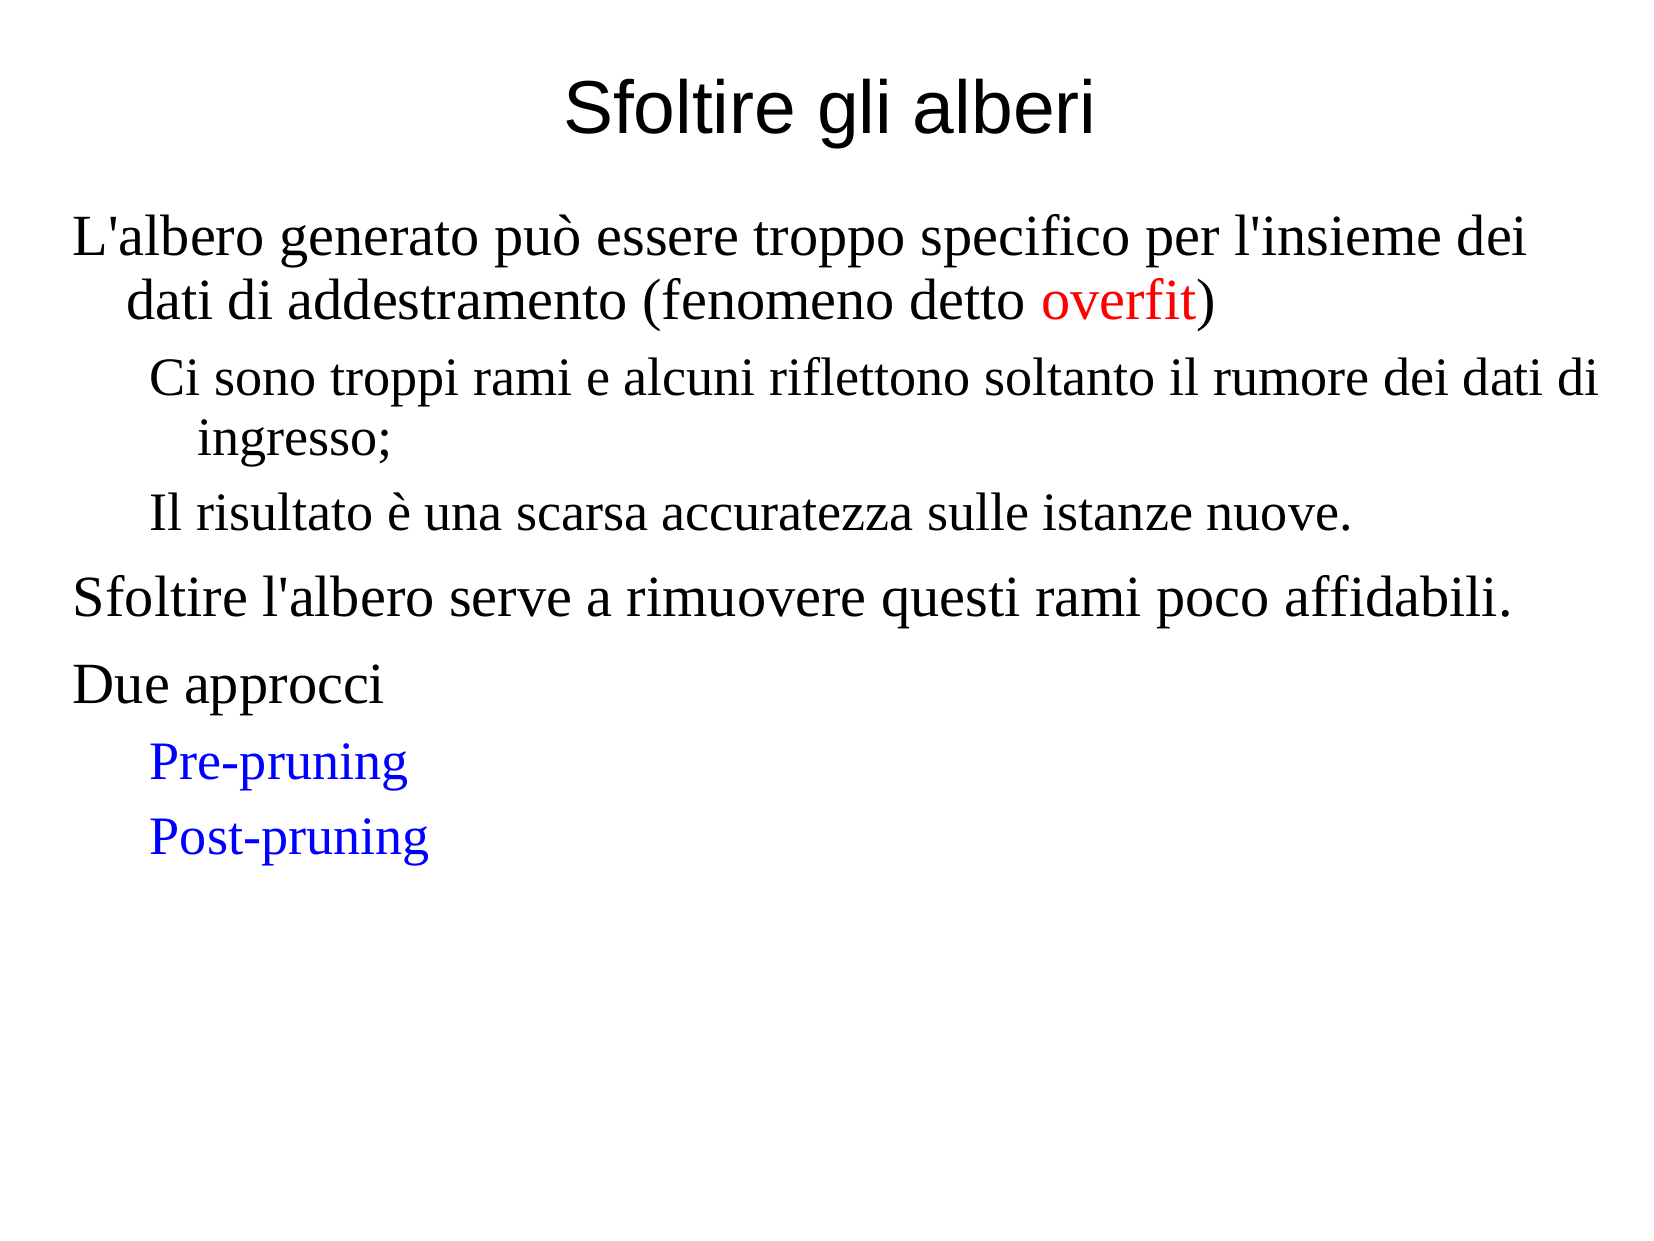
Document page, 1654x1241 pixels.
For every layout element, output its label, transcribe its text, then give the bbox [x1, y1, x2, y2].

list L'albero generato può essere troppo specifico per l'insieme dei dati di addestramento (fenomeno detto overfit) Ci sono troppi rami e alcuni riflettono soltanto il rumore dei dati di ingresso; Il risultato è una scarsa accuratezza sulle istanze nuove. Sfoltire l'albero serve a rimuovere questi rami poco affidabili. Due approcci Pre-pruning Post-pruning [55, 203, 1605, 1162]
title Sfoltire gli alberi [52, 42, 1608, 173]
